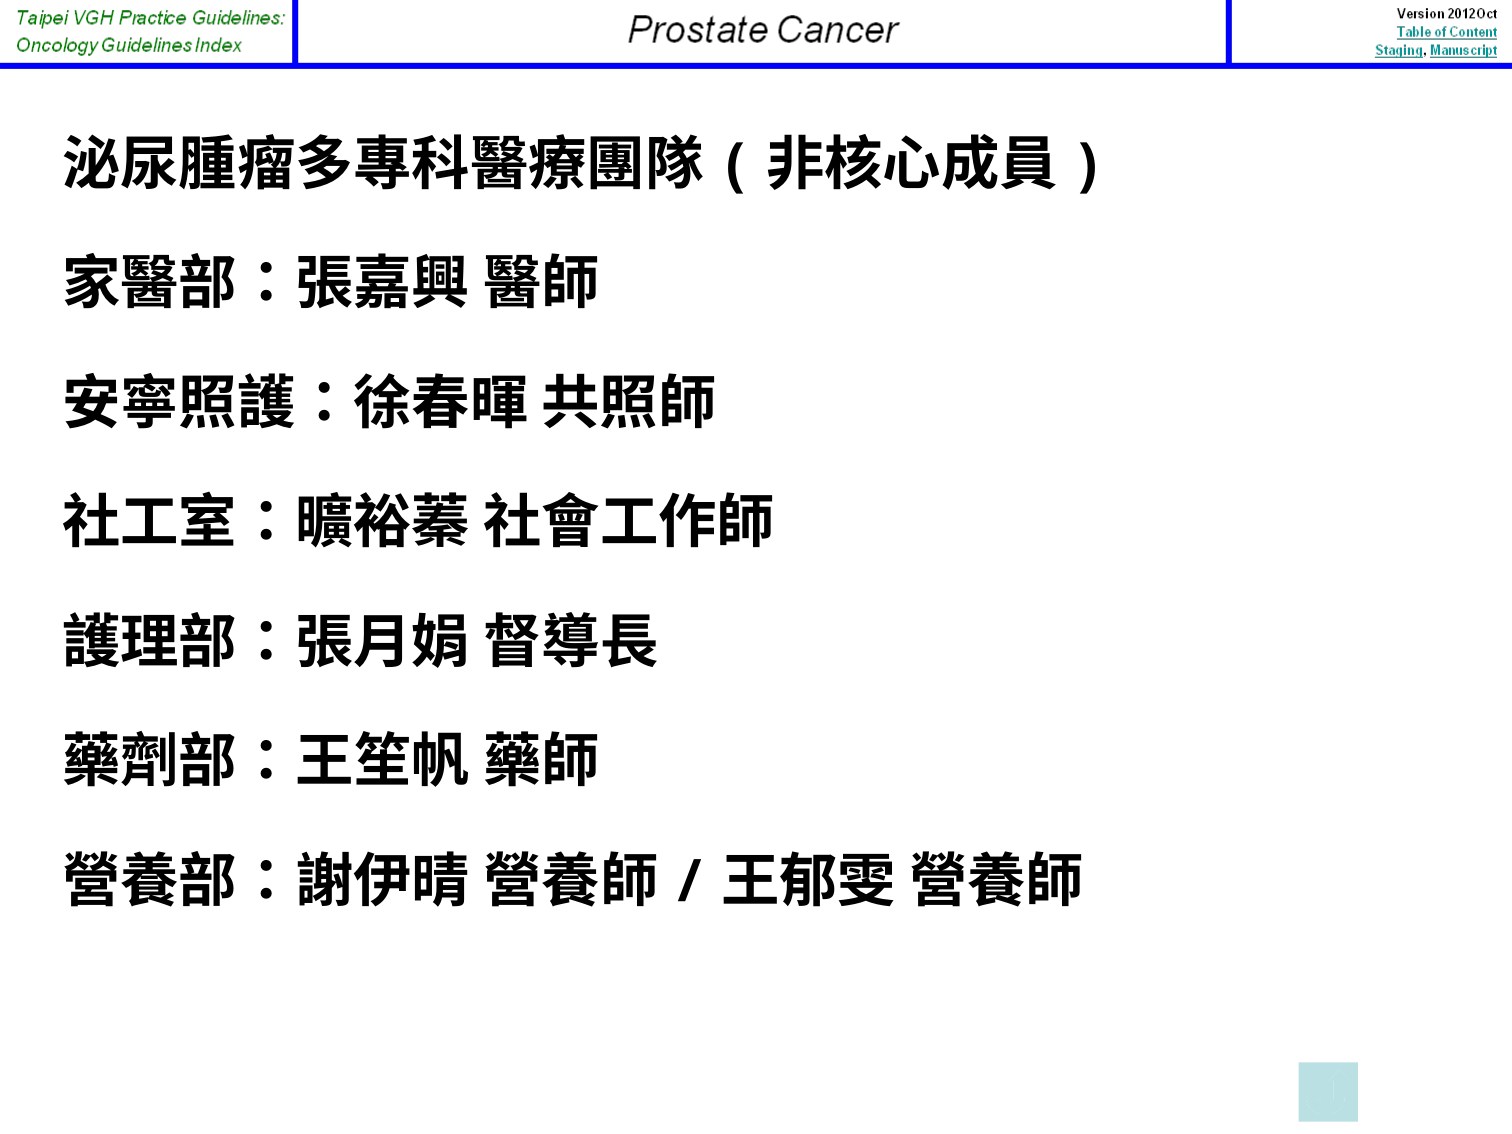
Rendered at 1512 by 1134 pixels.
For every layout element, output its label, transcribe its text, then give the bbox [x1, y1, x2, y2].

subtitle 泌尿腫瘤多專科醫療團隊(非核心成員) 家醫部：張嘉興 醫師 安寧照護：徐春暉 共照師 社工室：曠裕蓁 社會工作師 護理部：張月娟 督導長 藥劑部：王笙帆 藥師 營養部：謝伊晴 營養師/王郁雯 營養師 [47, 83, 1465, 910]
